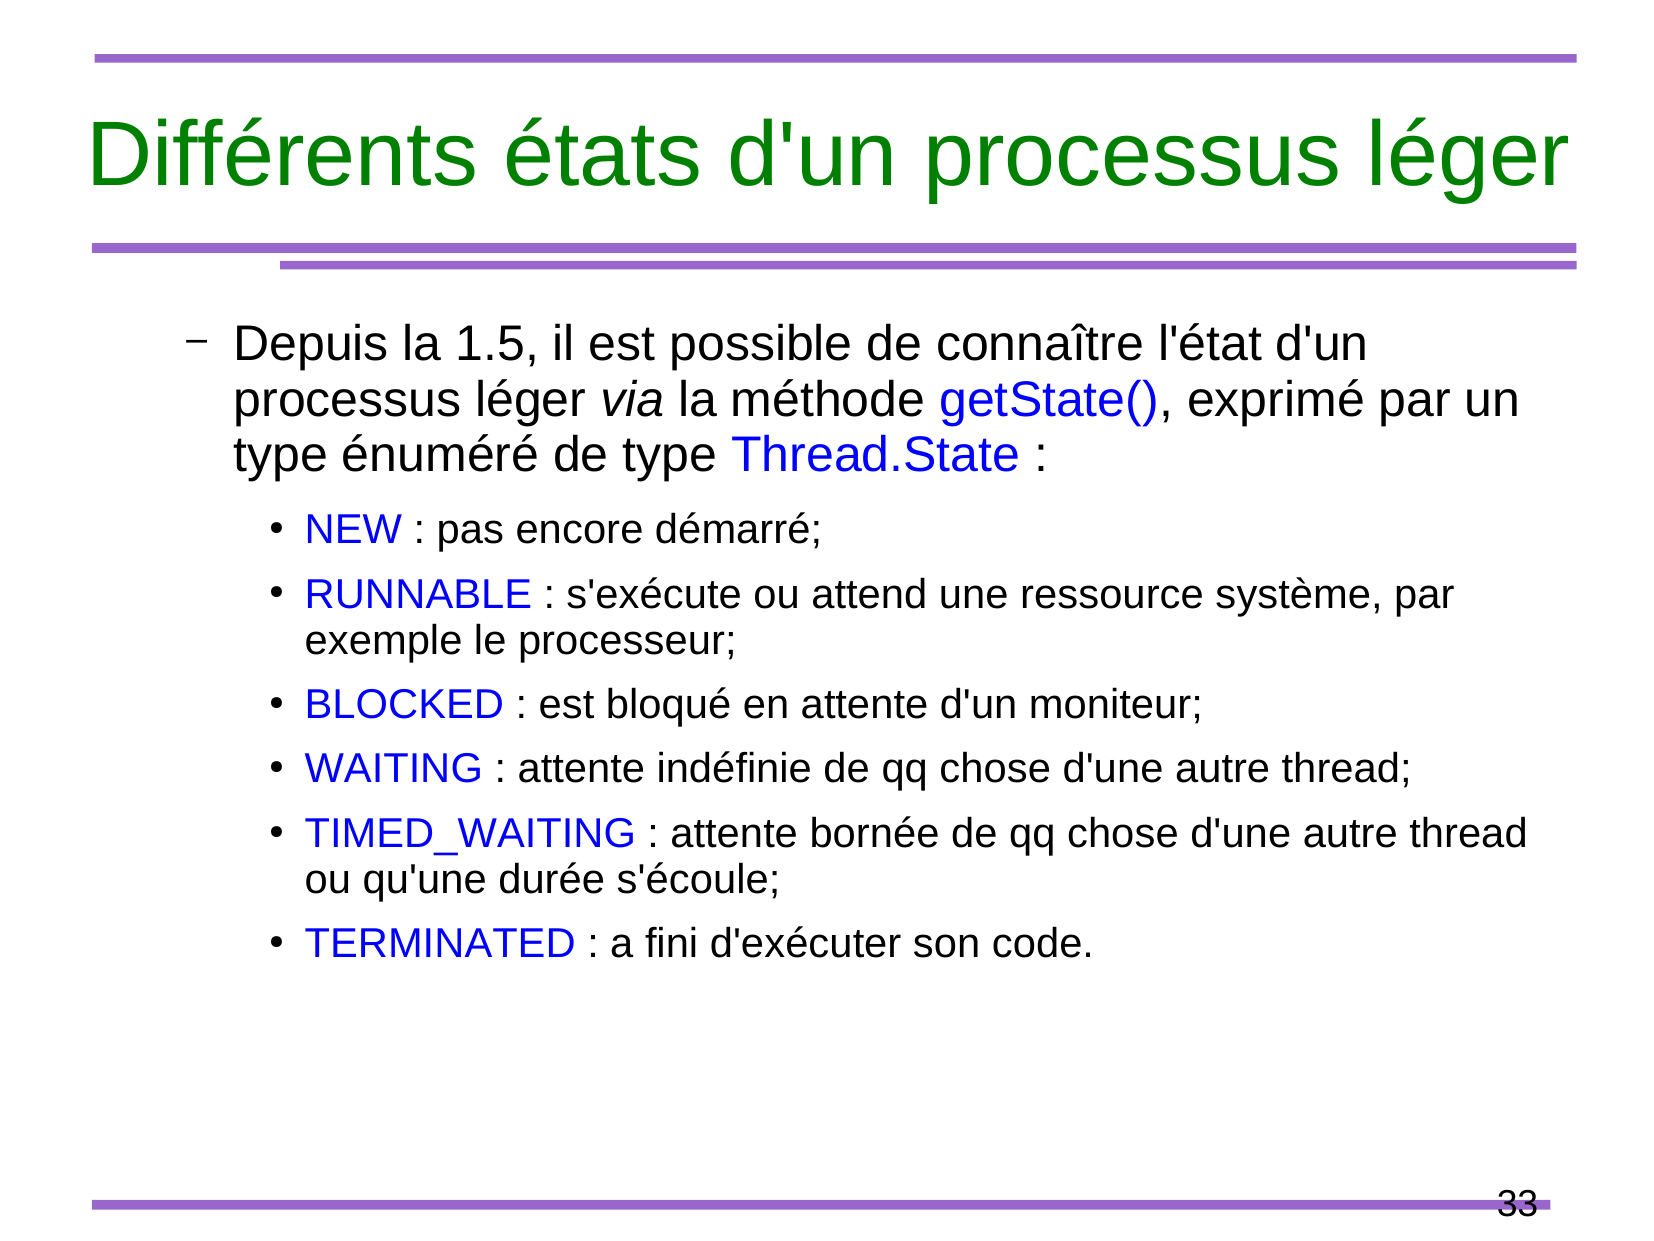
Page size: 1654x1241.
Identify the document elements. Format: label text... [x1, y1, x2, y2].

list Depuis la 1.5, il est possible de connaître l'état d'un processus léger via la méthode getState(), exprimé par un type énuméré de type Thread.State : NEW : pas encore démarré; RUNNABLE : s'exécute ou attend une ressource système, par exemple le processeur; BLOCKED : est bloqué en attente d'un moniteur; WAITING : attente indéfinie de qq chose d'une autre thread; TIMED_WAITING : attente bornée de qq chose d'une autre thread ou qu'une durée s'écoule; TERMINATED : a fini d'exécuter son code. [92, 315, 1563, 1023]
title Différents états d'un processus léger [80, 49, 1573, 257]
